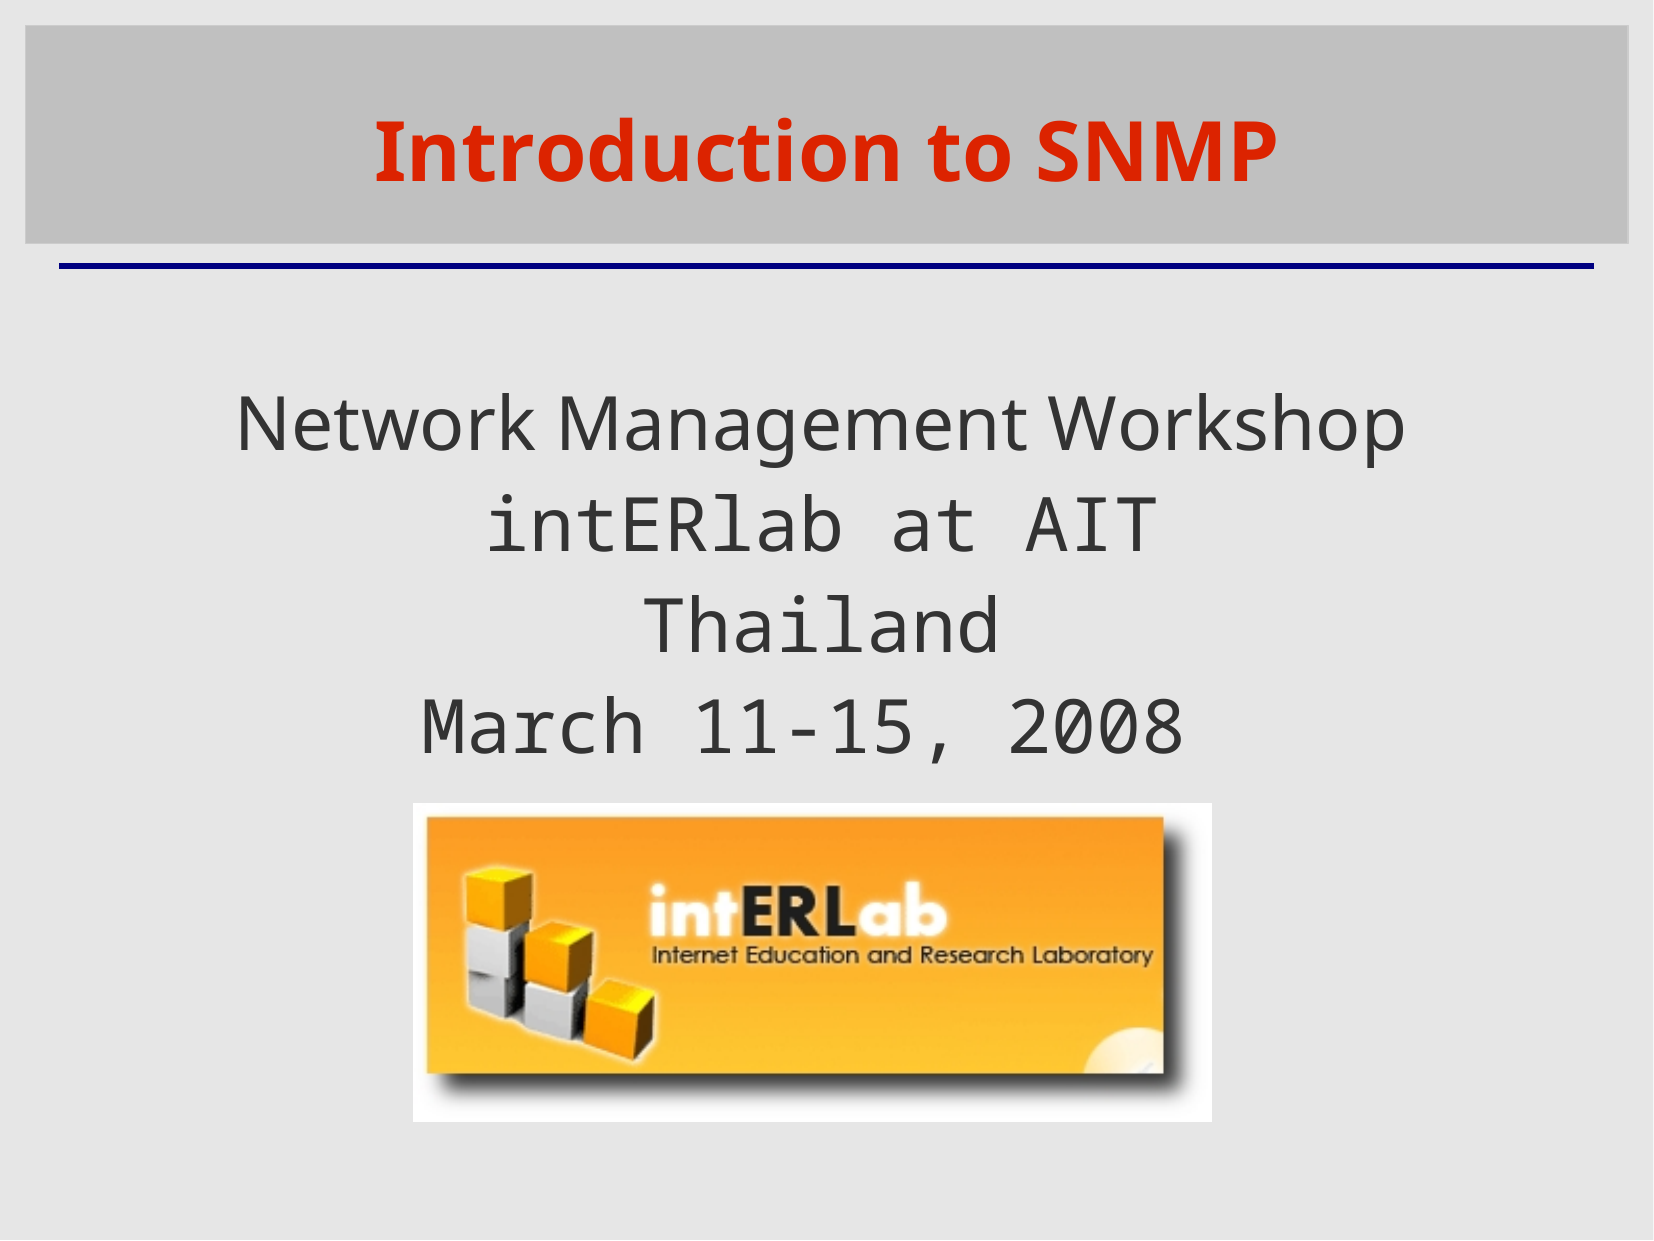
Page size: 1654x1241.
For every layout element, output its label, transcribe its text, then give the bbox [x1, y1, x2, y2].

picture [413, 803, 1212, 1123]
subtitle Network Management Workshop intERlab at AIT Thailand March 11-15, 2008 [84, 294, 1524, 1118]
title Introduction to SNMP [121, 46, 1534, 254]
